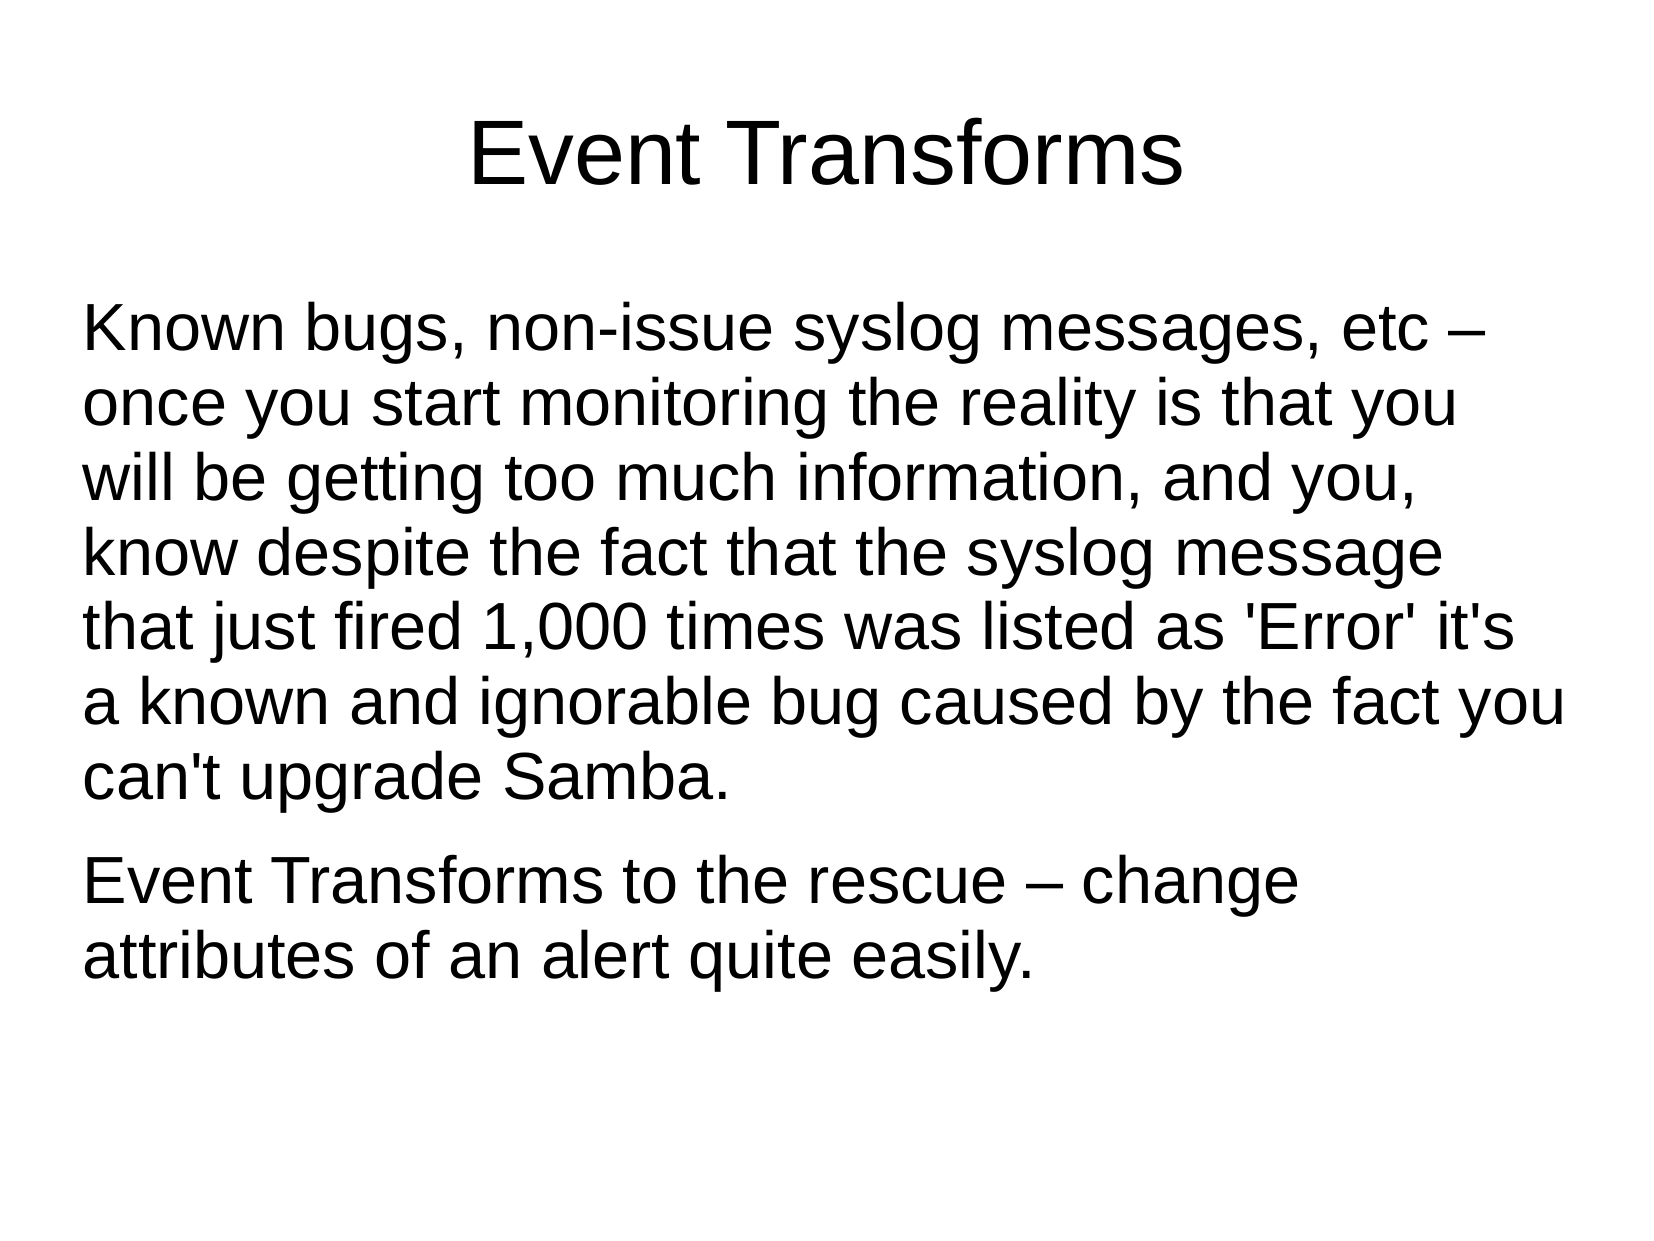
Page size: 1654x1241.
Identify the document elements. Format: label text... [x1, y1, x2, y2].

title Event Transforms [82, 49, 1571, 257]
list Known bugs, non-issue syslog messages, etc – once you start monitoring the reality is that you will be getting too much information, and you, know despite the fact that the syslog message that just fired 1,000 times was listed as 'Error' it's a known and ignorable bug caused by the fact you can't upgrade Samba. Event Transforms to the rescue – change attributes of an alert quite easily. [82, 290, 1571, 1109]
